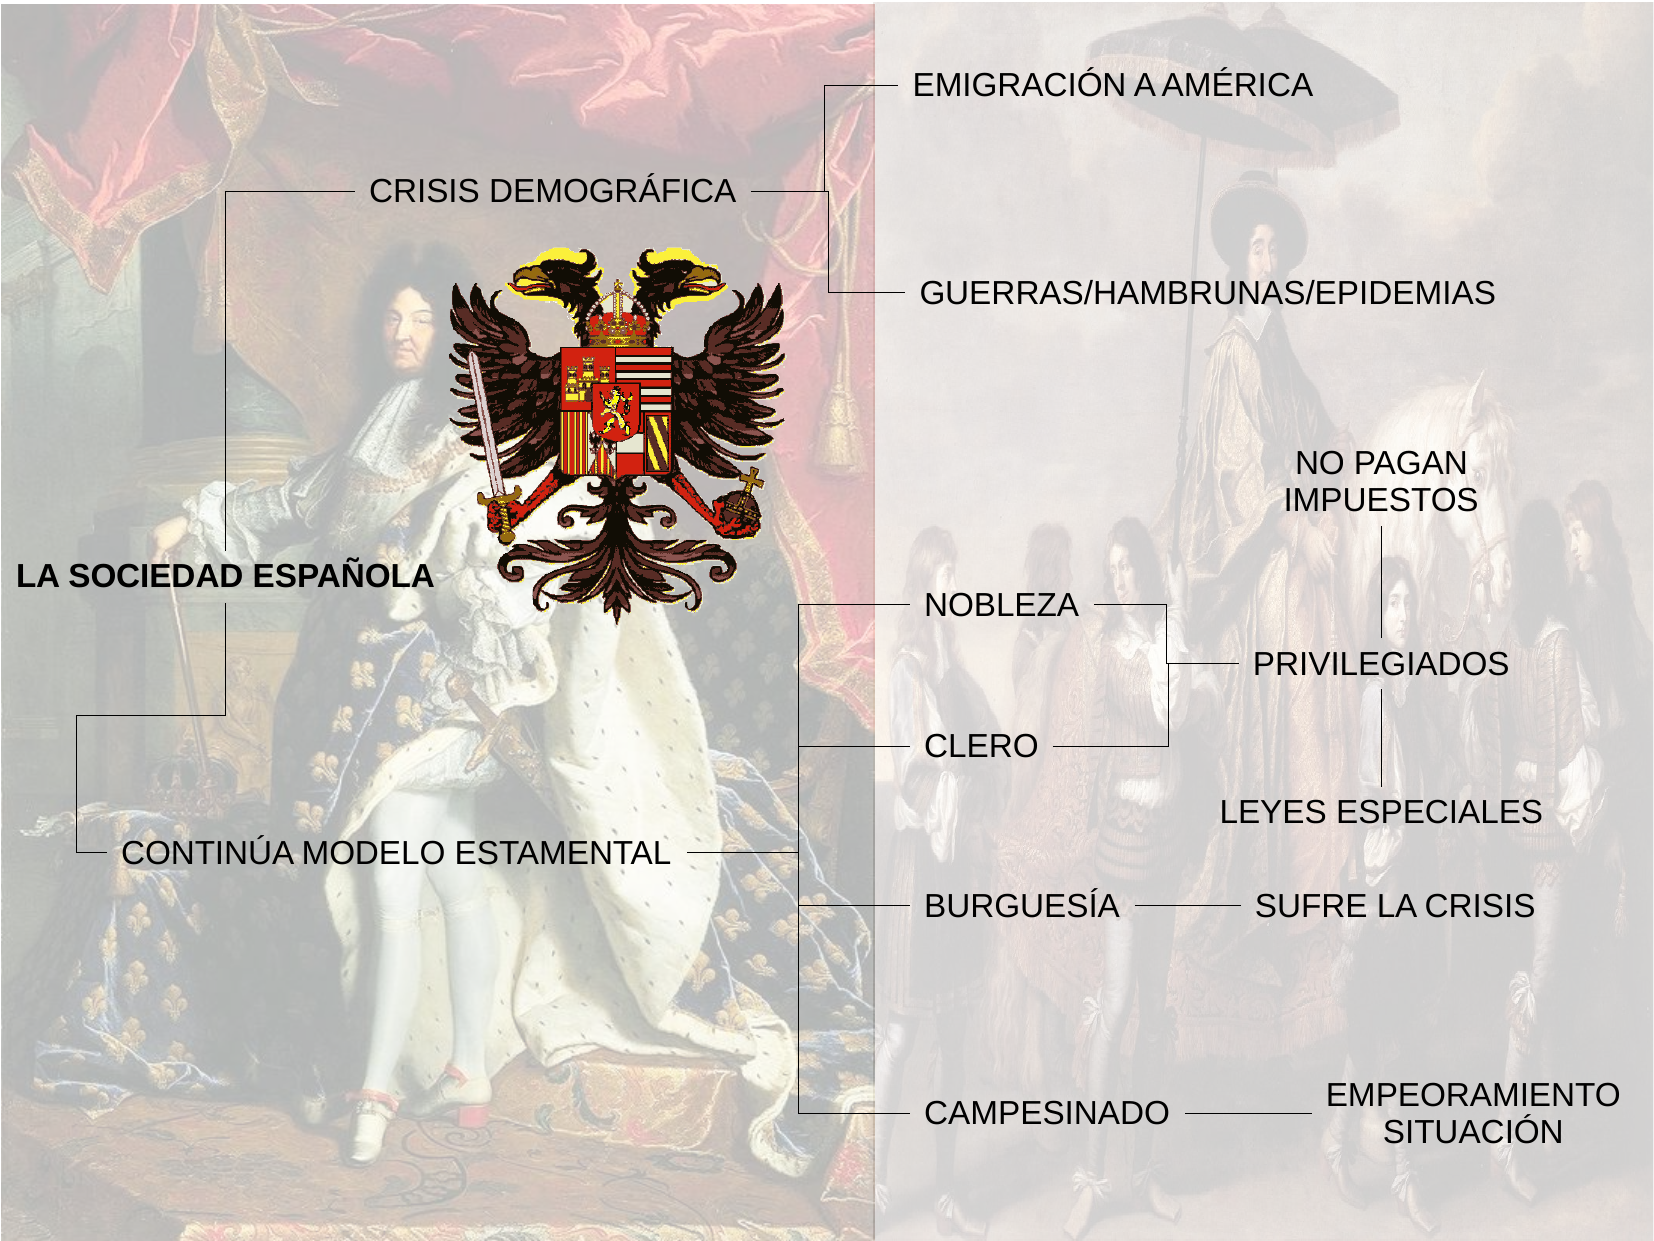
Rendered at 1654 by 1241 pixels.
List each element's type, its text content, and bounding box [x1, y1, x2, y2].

text_box CAMPESINADO [909, 1087, 1186, 1140]
picture [799, 605, 1168, 746]
text_box PRIVILEGIADOS [1238, 637, 1525, 690]
text_box BURGUESÍA [909, 879, 1136, 933]
text_box GUERRAS/HAMBRUNAS/EPIDEMIAS [904, 266, 1512, 319]
text_box NOBLEZA [909, 578, 1095, 631]
text_box CONTINÚA MODELO ESTAMENTAL [106, 826, 688, 879]
text_box EMIGRACIÓN A AMÉRICA [897, 59, 1329, 112]
text_box LA SOCIEDAD ESPAÑOLA [1, 550, 440, 604]
picture [1, 2, 1654, 1241]
text_box CRISIS DEMOGRÁFICA [354, 165, 752, 218]
text_box EMPEORAMIENTO SITUACIÓN [1311, 1068, 1636, 1159]
text_box SUFRE LA CRISIS [1240, 879, 1552, 933]
text_box NO PAGAN IMPUESTOS [1268, 437, 1494, 527]
text_box LEYES ESPECIALES [1204, 786, 1559, 839]
text_box CLERO [909, 720, 1054, 773]
